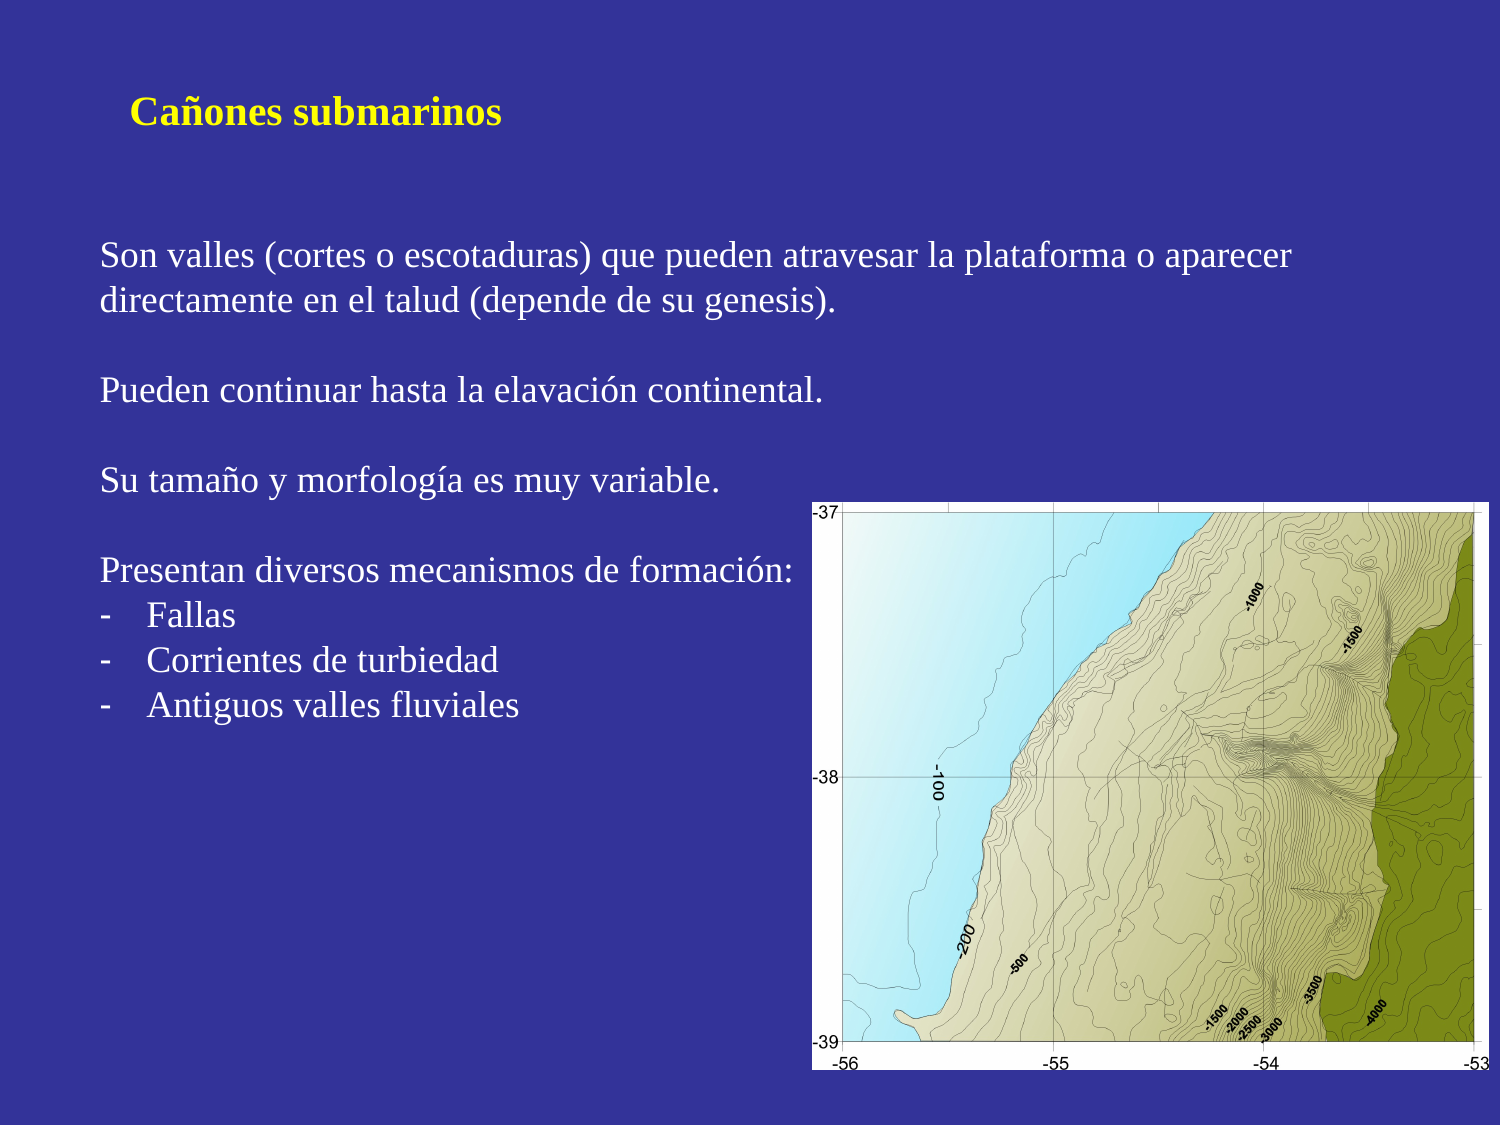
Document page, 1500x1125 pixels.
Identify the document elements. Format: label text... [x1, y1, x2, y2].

text_box Cañones submarinos [114, 75, 520, 142]
text_box Son valles (cortes o escotaduras) que pueden atravesar la plataforma o aparecer directamente en el talud (depende de su genesis). Pueden continuar hasta la elavación continental. Su tamaño y morfología es muy variable. Presentan diversos mecanismos de formación: Fallas Corrientes de turbiedad Antiguos valles fluviales [84, 222, 1327, 738]
picture [812, 502, 1489, 1070]
